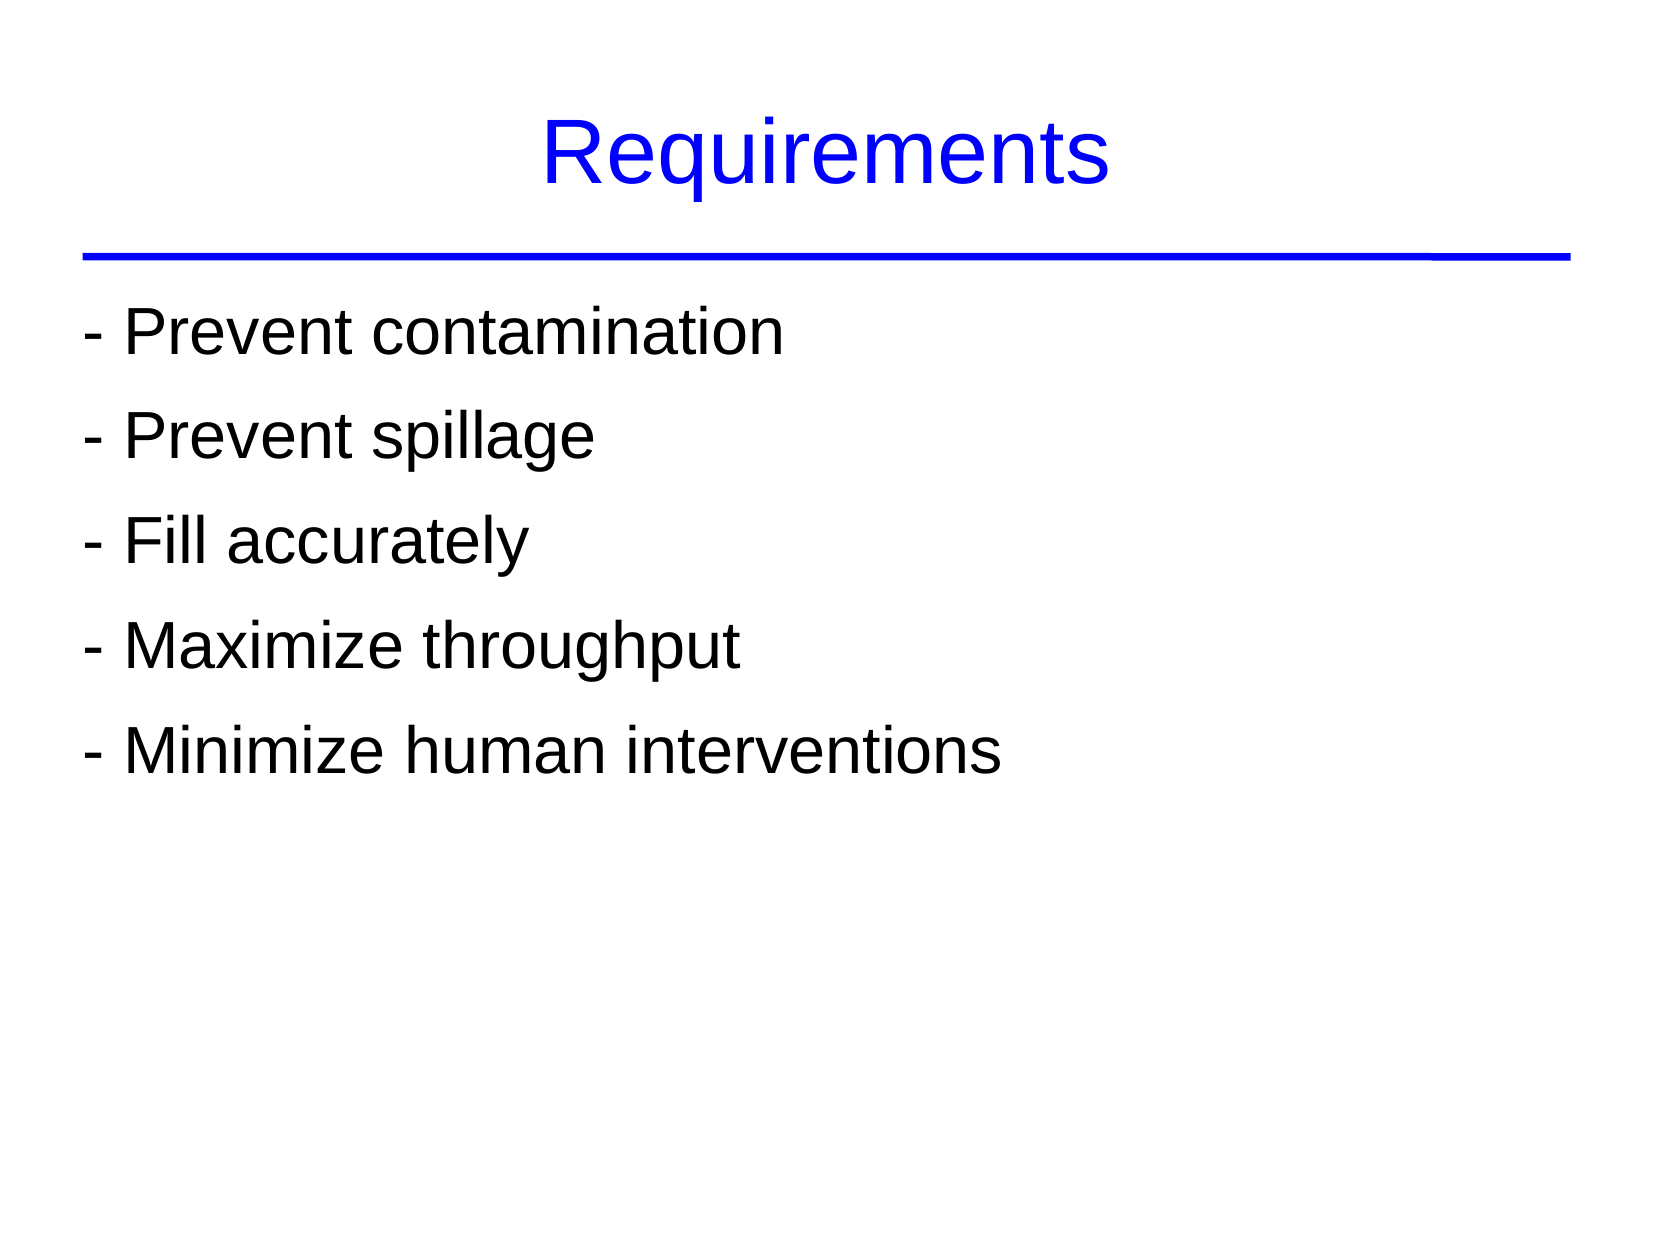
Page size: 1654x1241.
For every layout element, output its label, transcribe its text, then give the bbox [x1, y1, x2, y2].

title Requirements [82, 49, 1571, 256]
list - Prevent contamination - Prevent spillage - Fill accurately - Maximize throughput - Minimize human interventions [82, 290, 1571, 1009]
